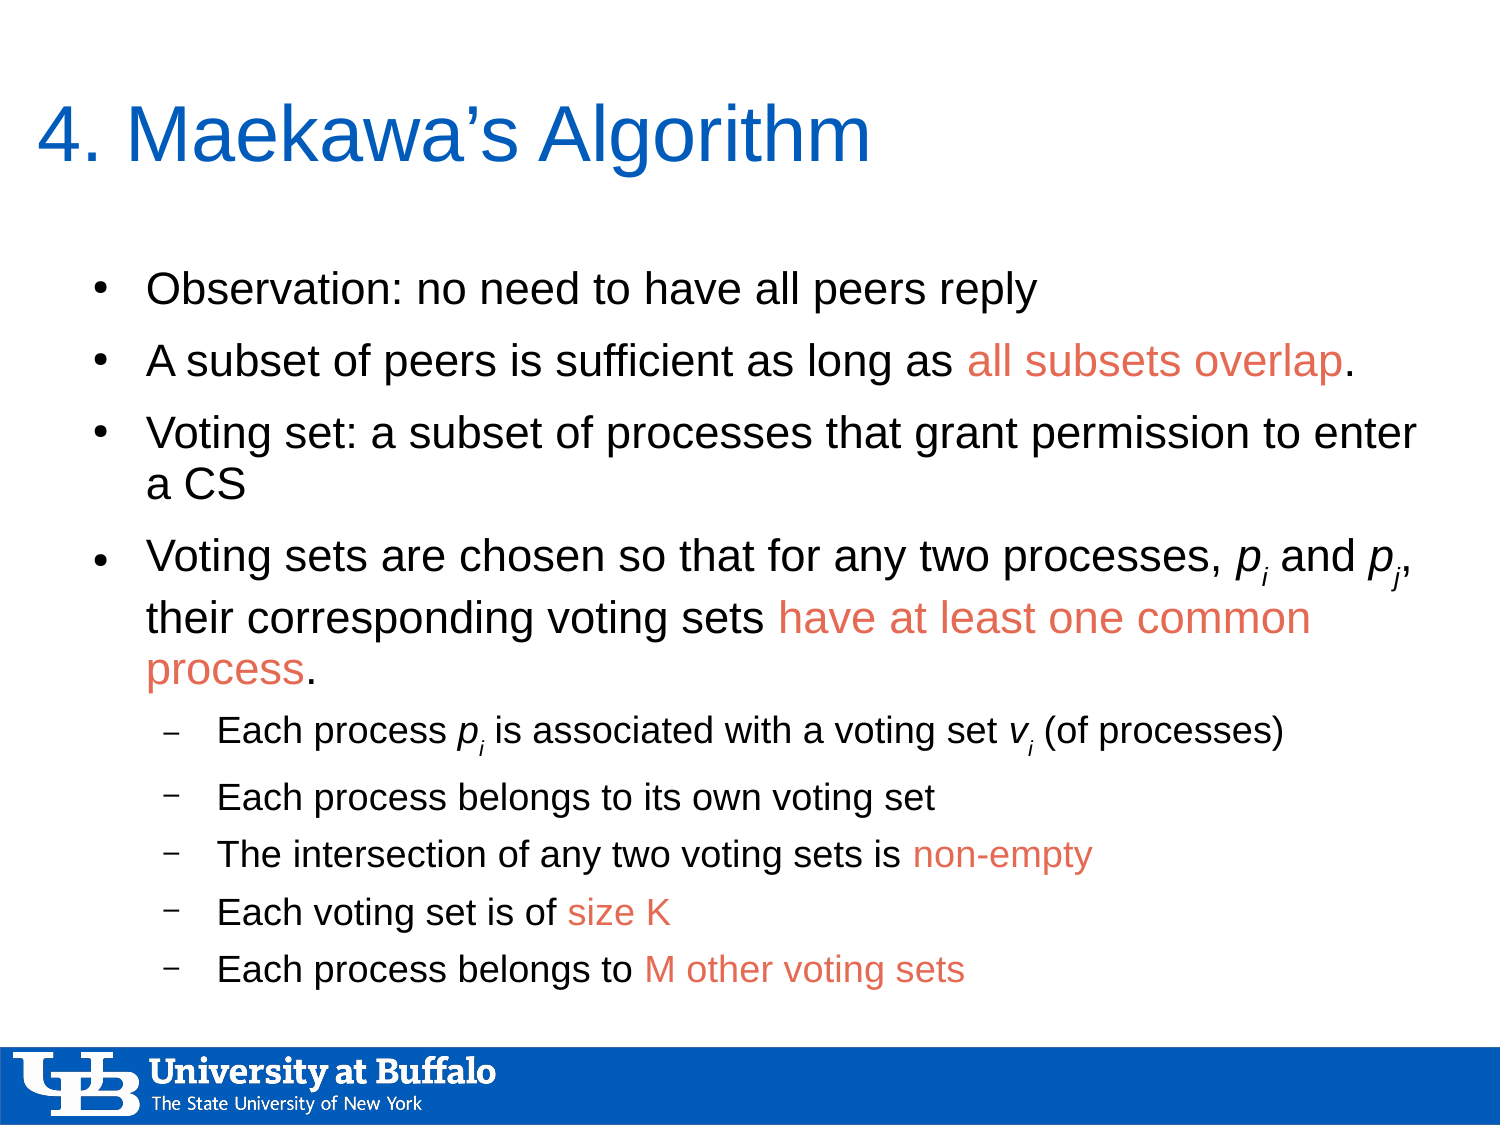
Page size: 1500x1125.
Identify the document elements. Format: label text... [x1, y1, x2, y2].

title 4. Maekawa’s Algorithm [37, 95, 1388, 173]
list Observation: no need to have all peers reply A subset of peers is sufficient as long as all subsets overlap. Voting set: a subset of processes that grant permission to enter a CS Voting sets are chosen so that for any two processes, pi and pj, their corresponding voting sets have at least one common process. Each process pi is associated with a voting set vi (of processes) Each process belongs to its own voting set The intersection of any two voting sets is non-empty Each voting set is of size K Each process belongs to M other voting sets [75, 263, 1425, 916]
picture [13, 1052, 496, 1116]
